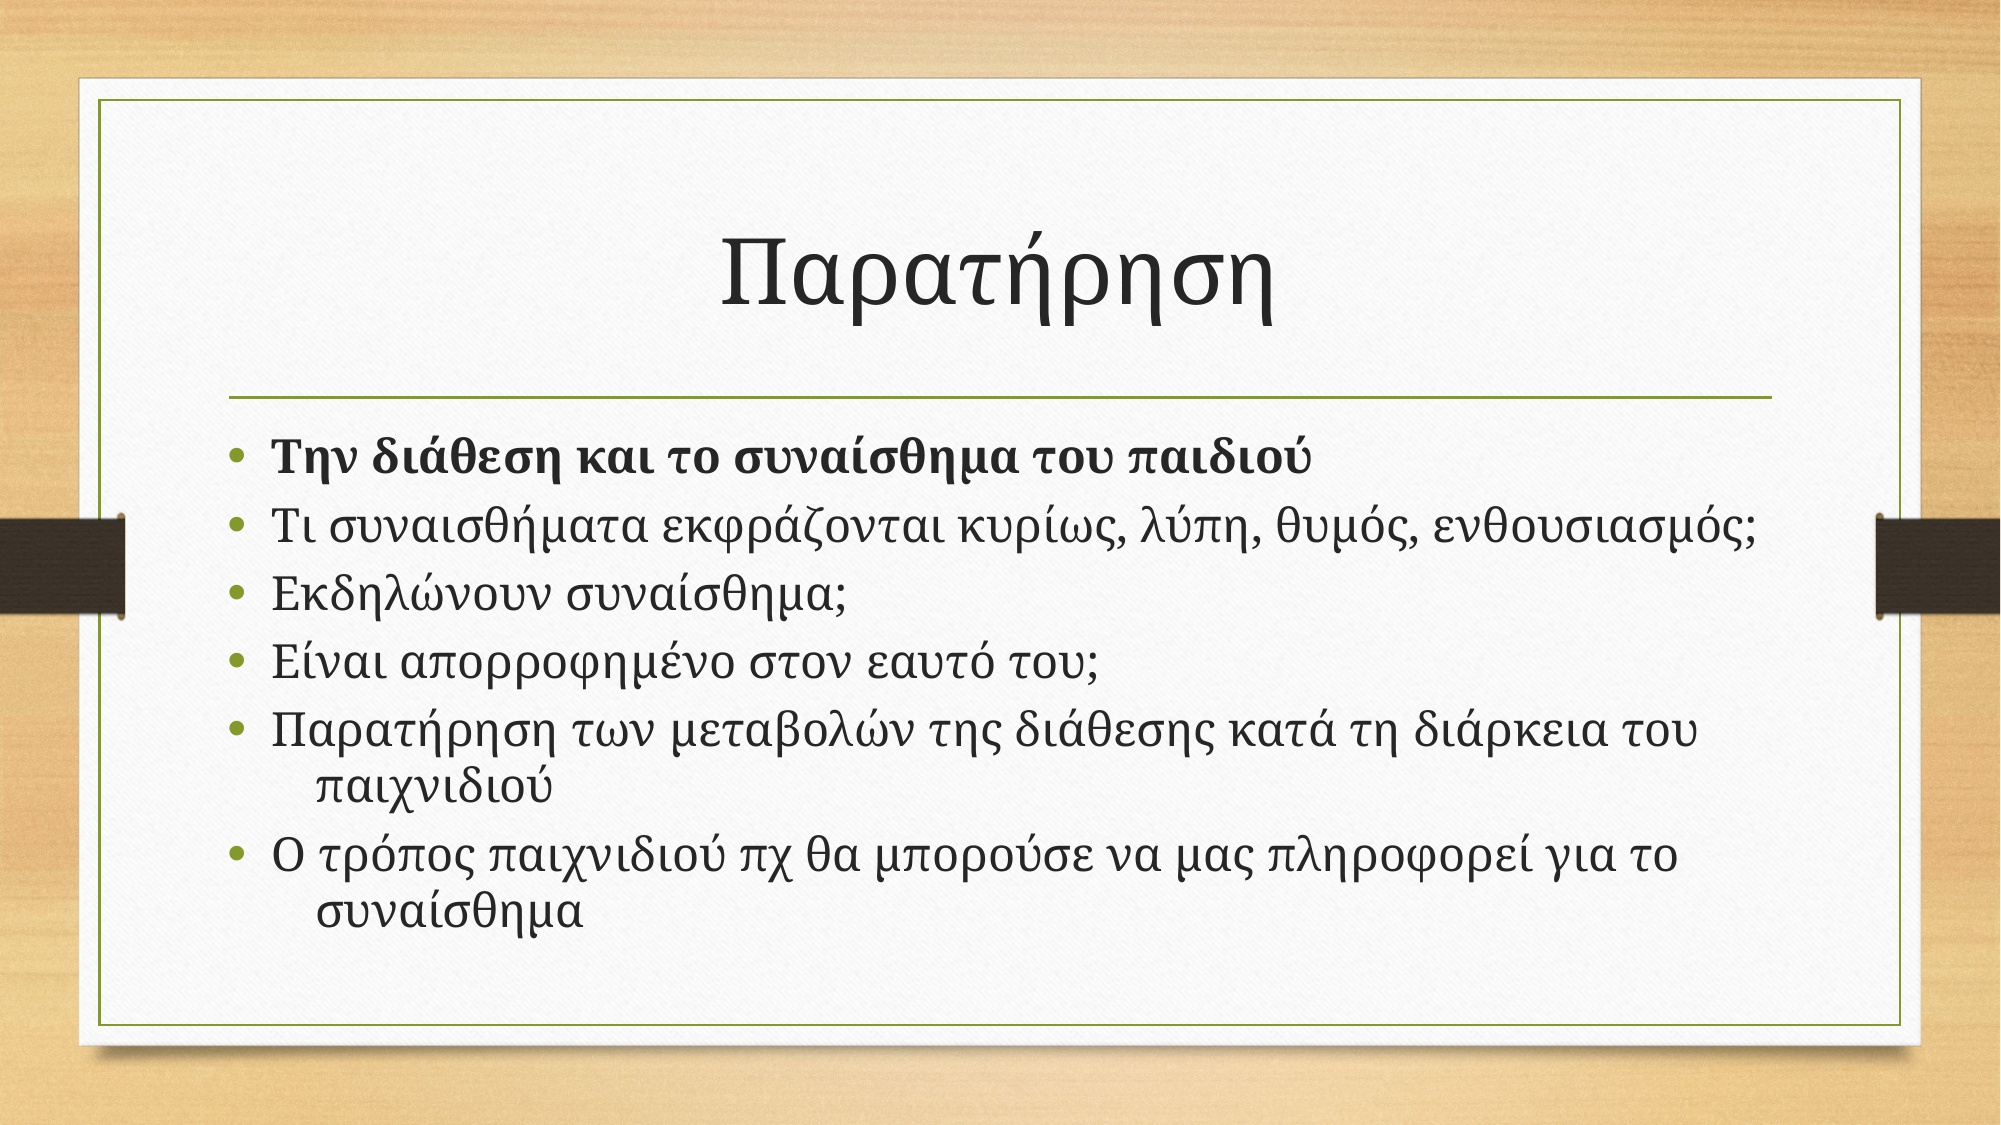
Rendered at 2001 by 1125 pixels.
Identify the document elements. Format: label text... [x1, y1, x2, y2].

list Την διάθεση και το συναίσθημα του παιδιού Τι συναισθήματα εκφράζονται κυρίως, λύπη, θυμός, ενθουσιασμός; Εκδηλώνουν συναίσθημα; Είναι απορροφημένο στον εαυτό του; Παρατήρηση των μεταβολών της διάθεσης κατά τη διάρκεια του παιχνιδιού Ο τρόπος παιχνιδιού πχ θα μπορούσε να μας πληροφορεί για το συναίσθημα [212, 419, 1788, 964]
title Παρατήρηση [212, 161, 1788, 376]
